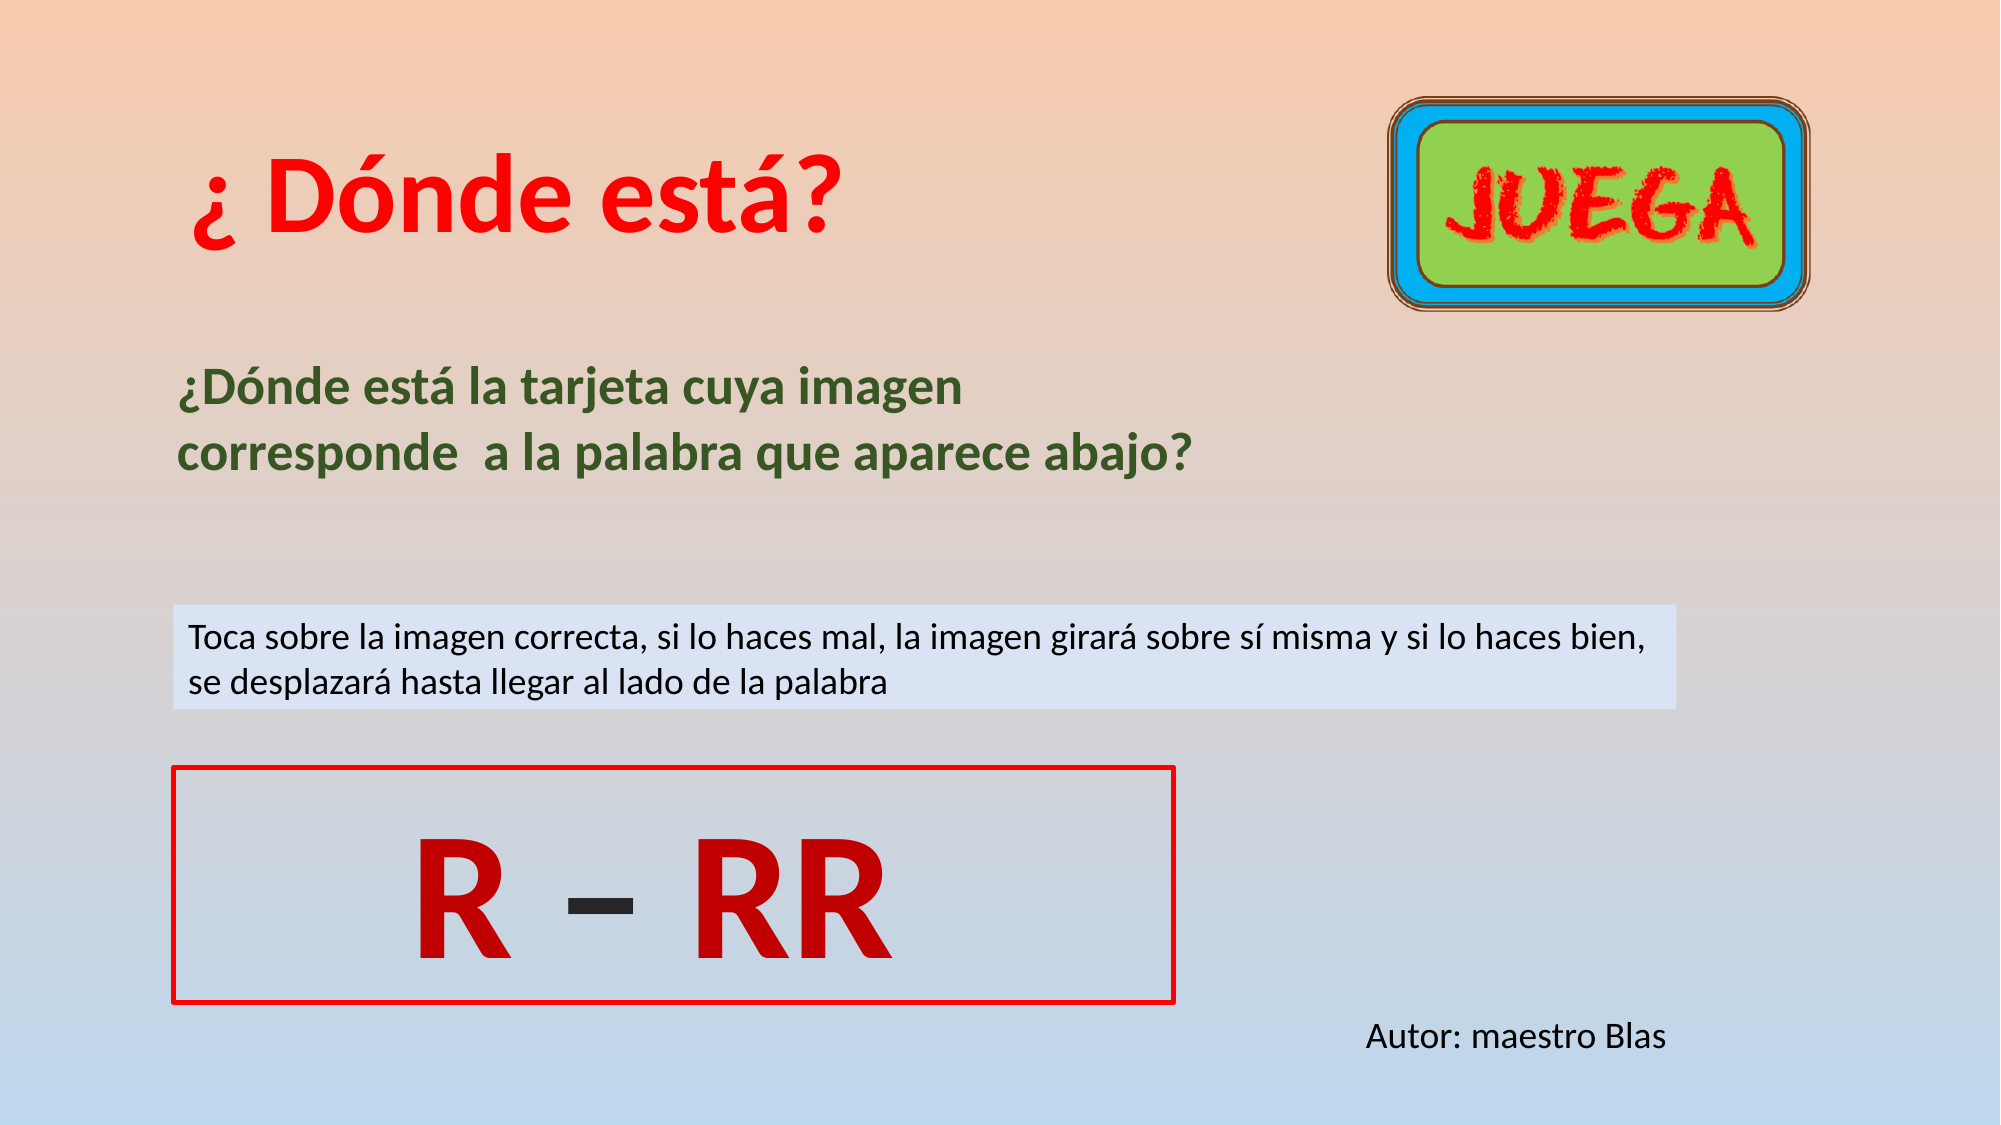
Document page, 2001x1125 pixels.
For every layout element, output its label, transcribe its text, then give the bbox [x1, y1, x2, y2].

picture [1386, 95, 1811, 312]
text_box ¿Dónde está la tarjeta cuya imagen corresponde a la palabra que aparece abajo? [162, 343, 1684, 489]
text_box ¿ Dónde está? [173, 112, 1238, 263]
text_box Autor: maestro Blas [1351, 1004, 1802, 1064]
text_box Toca sobre la imagen correcta, si lo haces mal, la imagen girará sobre sí misma y si lo haces bien, se desplazará hasta llegar al lado de la palabra [173, 604, 1677, 710]
text_box R – RR [173, 767, 1174, 1003]
